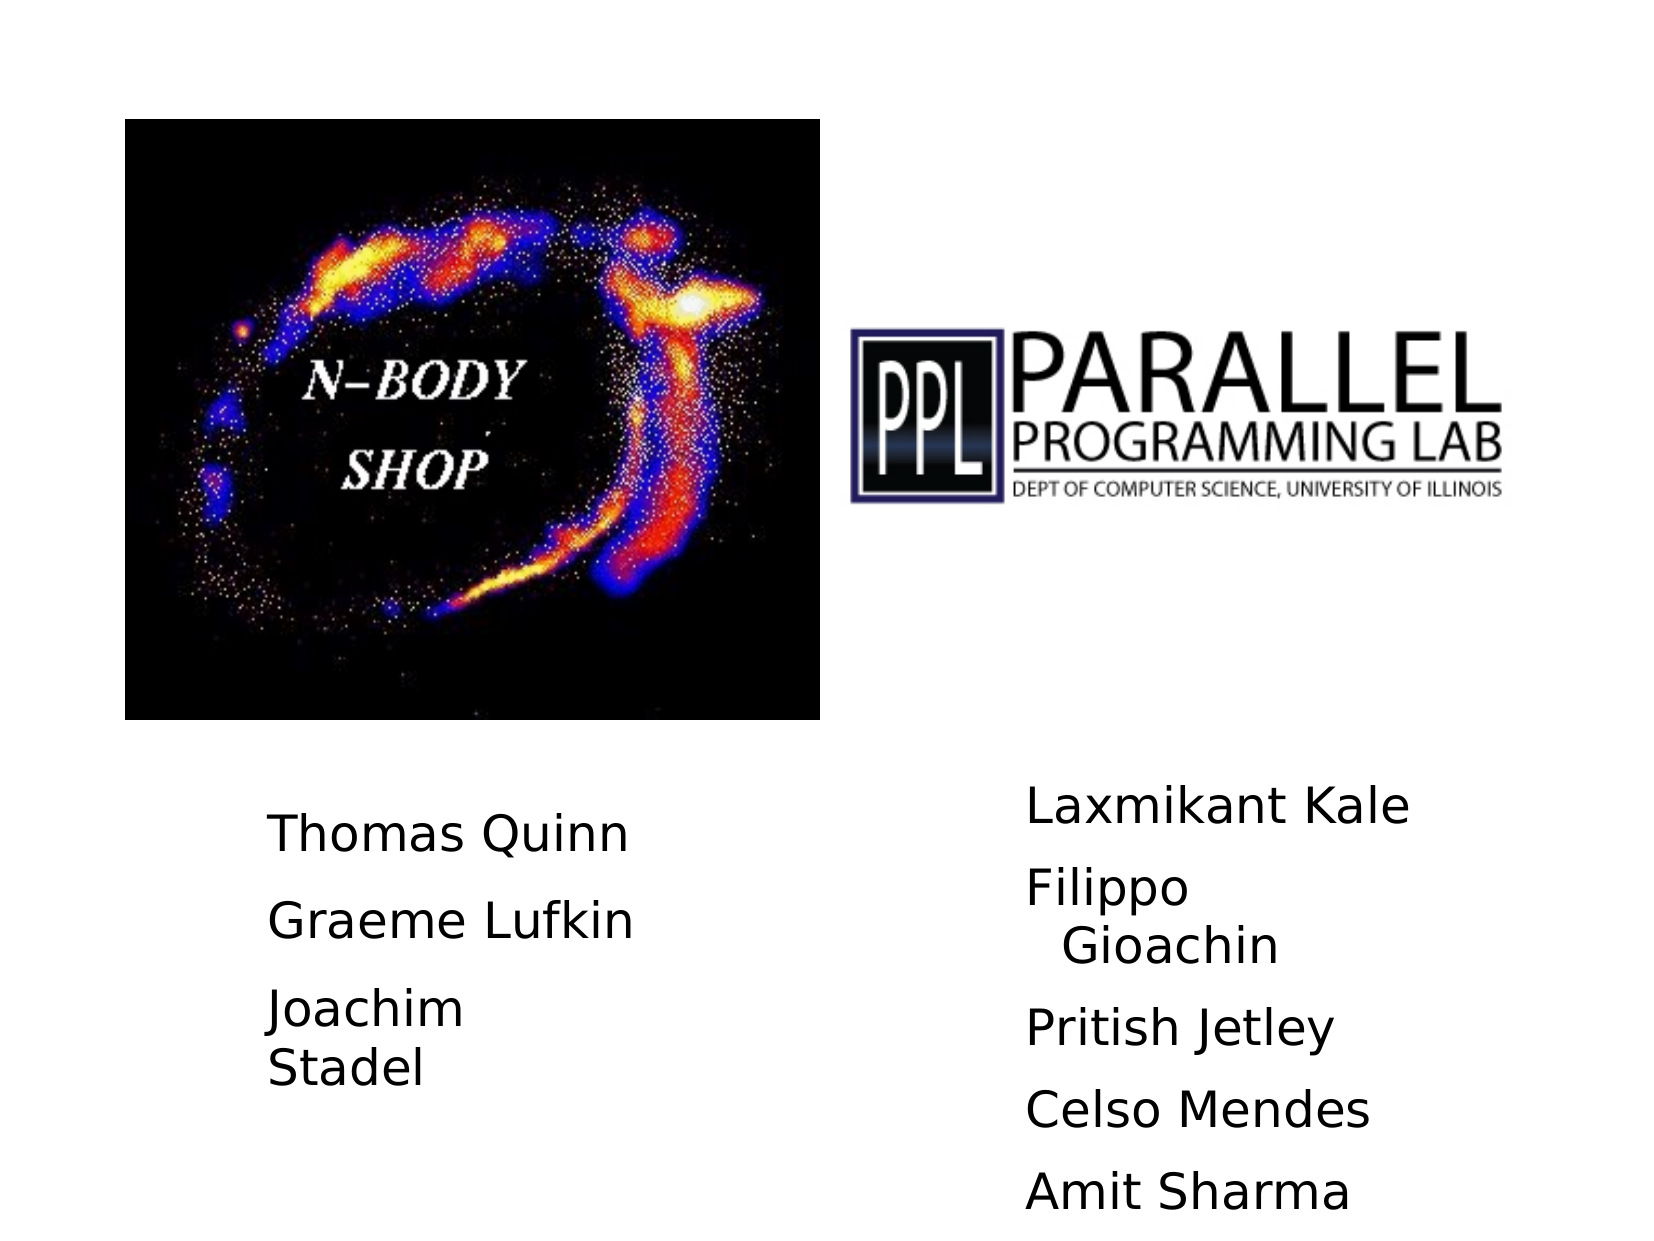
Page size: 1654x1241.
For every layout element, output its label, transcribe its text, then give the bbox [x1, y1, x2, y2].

picture [125, 119, 820, 720]
text_box Laxmikant Kale Filippo Gioachin Pritish Jetley Celso Mendes Amit Sharma [1010, 769, 1440, 1171]
text_box Thomas Quinn Graeme Lufkin Joachim Stadel [252, 797, 655, 1047]
picture [838, 317, 1513, 519]
